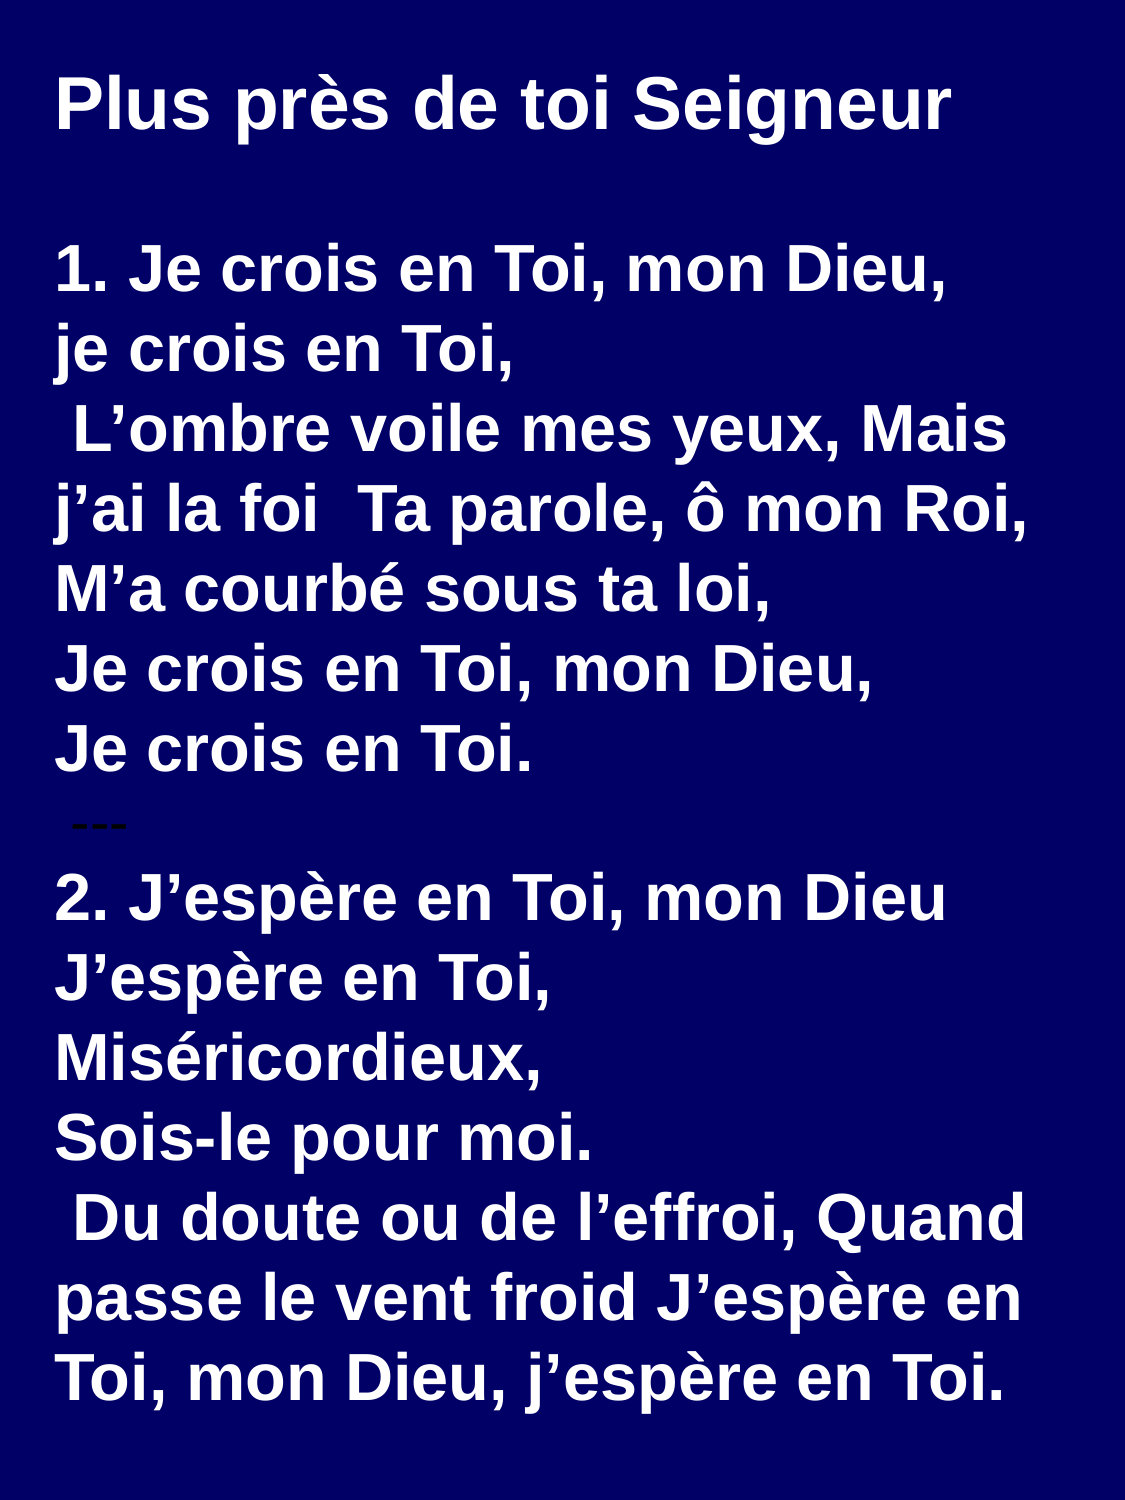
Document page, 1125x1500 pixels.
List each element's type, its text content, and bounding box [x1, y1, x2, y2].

text_box Plus près de toi Seigneur 1. Je crois en Toi, mon Dieu, je crois en Toi, L’ombre voile mes yeux, Mais j’ai la foi Ta parole, ô mon Roi, M’a courbé sous ta loi, Je crois en Toi, mon Dieu, Je crois en Toi. --- 2. J’espère en Toi, mon Dieu J’espère en Toi, Miséricordieux, Sois-le pour moi. Du doute ou de l’effroi, Quand passe le vent froid J’espère en Toi, mon Dieu, j’espère en Toi. [39, 47, 1060, 1428]
